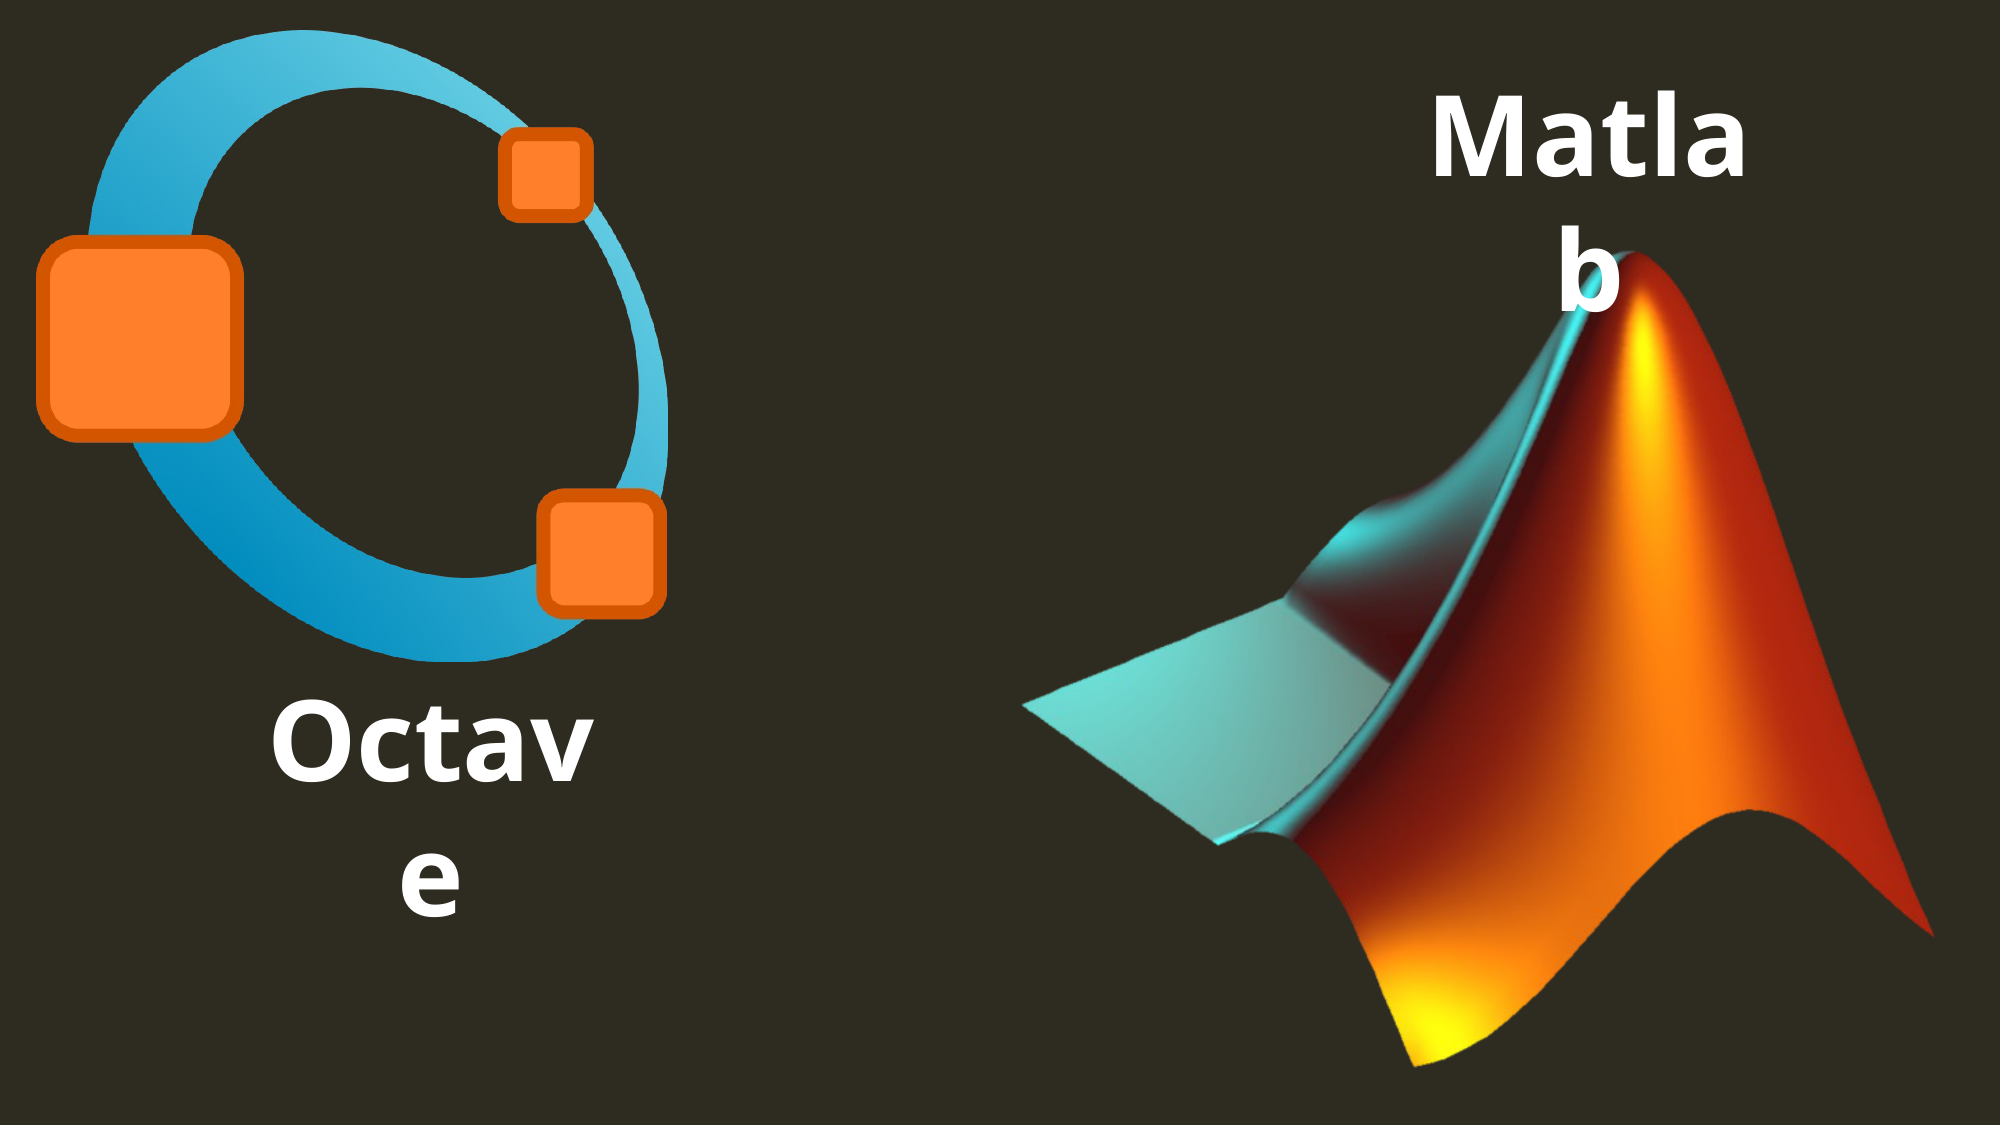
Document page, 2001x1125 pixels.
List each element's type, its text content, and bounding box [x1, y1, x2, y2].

picture [1021, 246, 1937, 1069]
text_box Matlab [1408, 56, 1770, 208]
text_box Octave [249, 661, 613, 814]
picture [252, 466, 258, 473]
picture [1579, 262, 1602, 298]
picture [36, 30, 668, 662]
